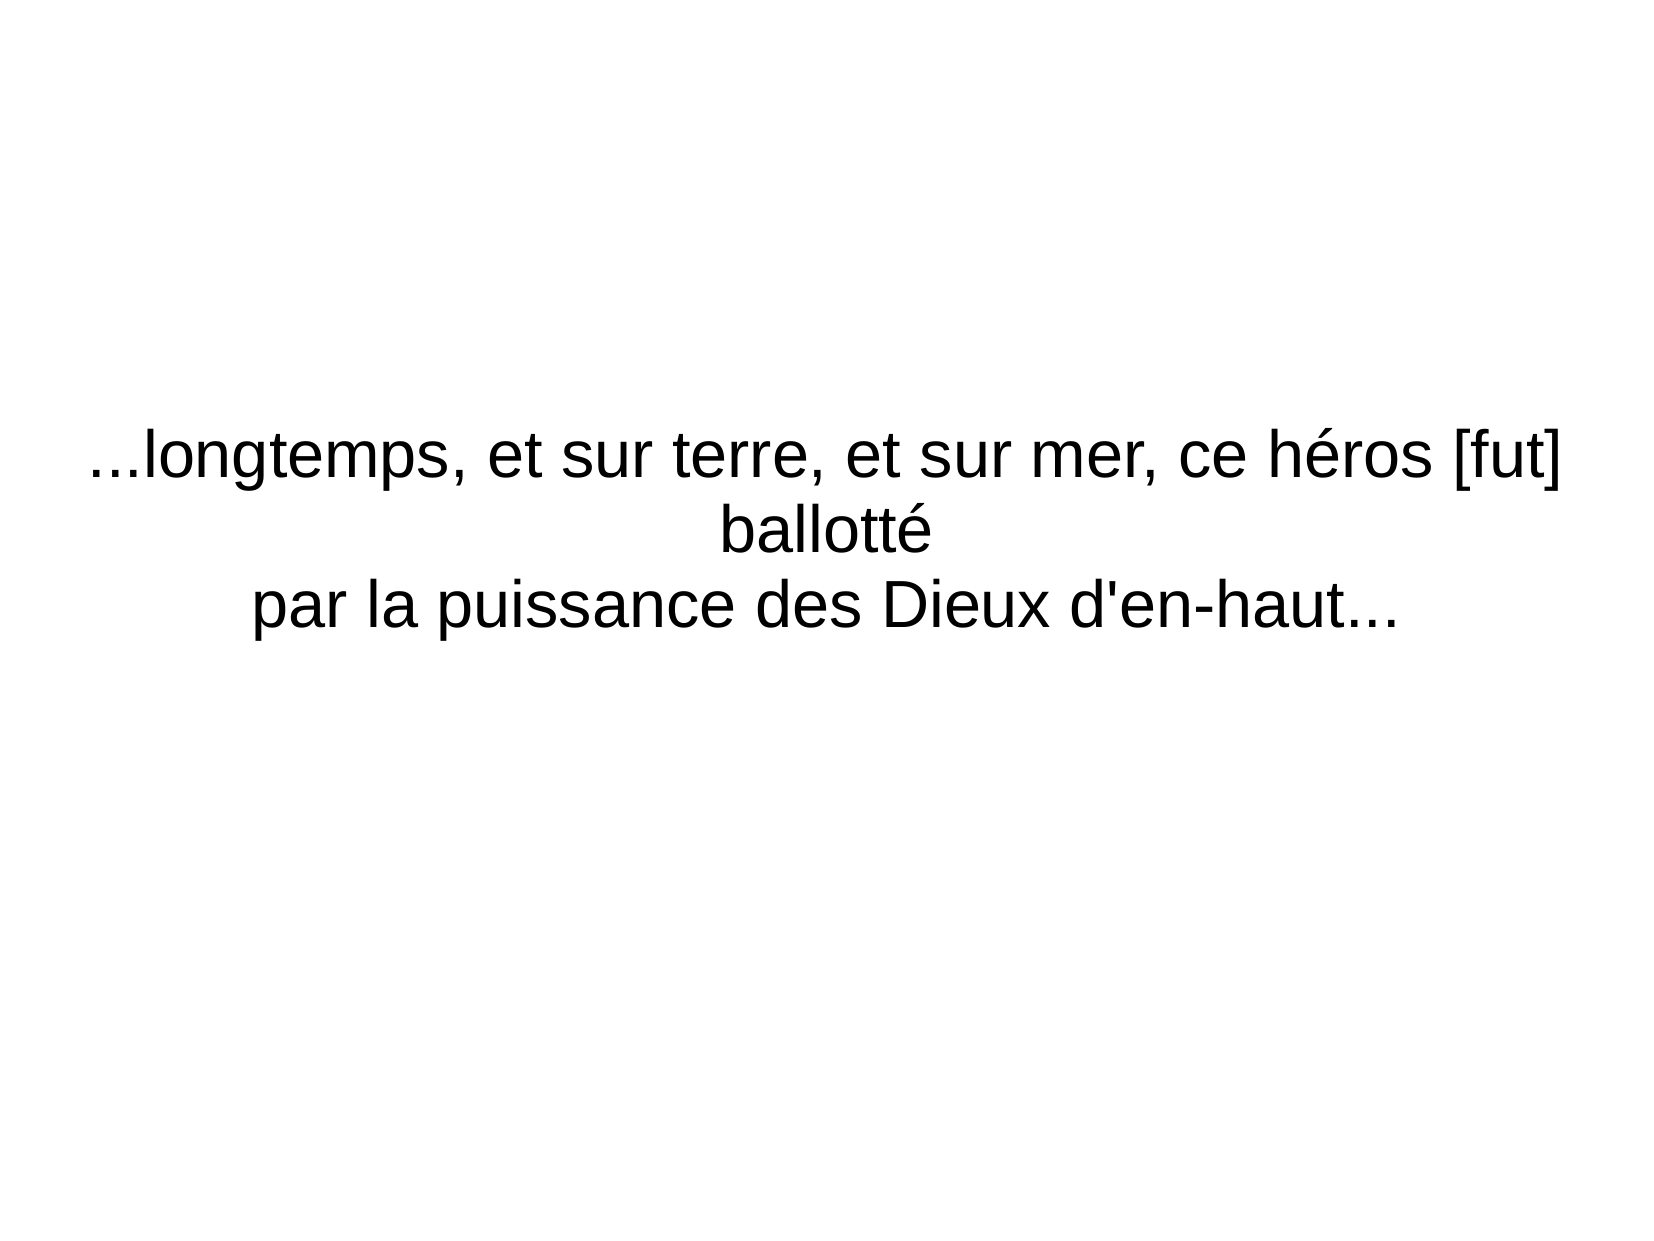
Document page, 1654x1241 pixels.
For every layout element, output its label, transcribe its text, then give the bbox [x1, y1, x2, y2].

subtitle ...longtemps, et sur terre, et sur mer, ce héros [fut] ballotté par la puissance des Dieux d'en-haut... [82, 49, 1571, 1010]
